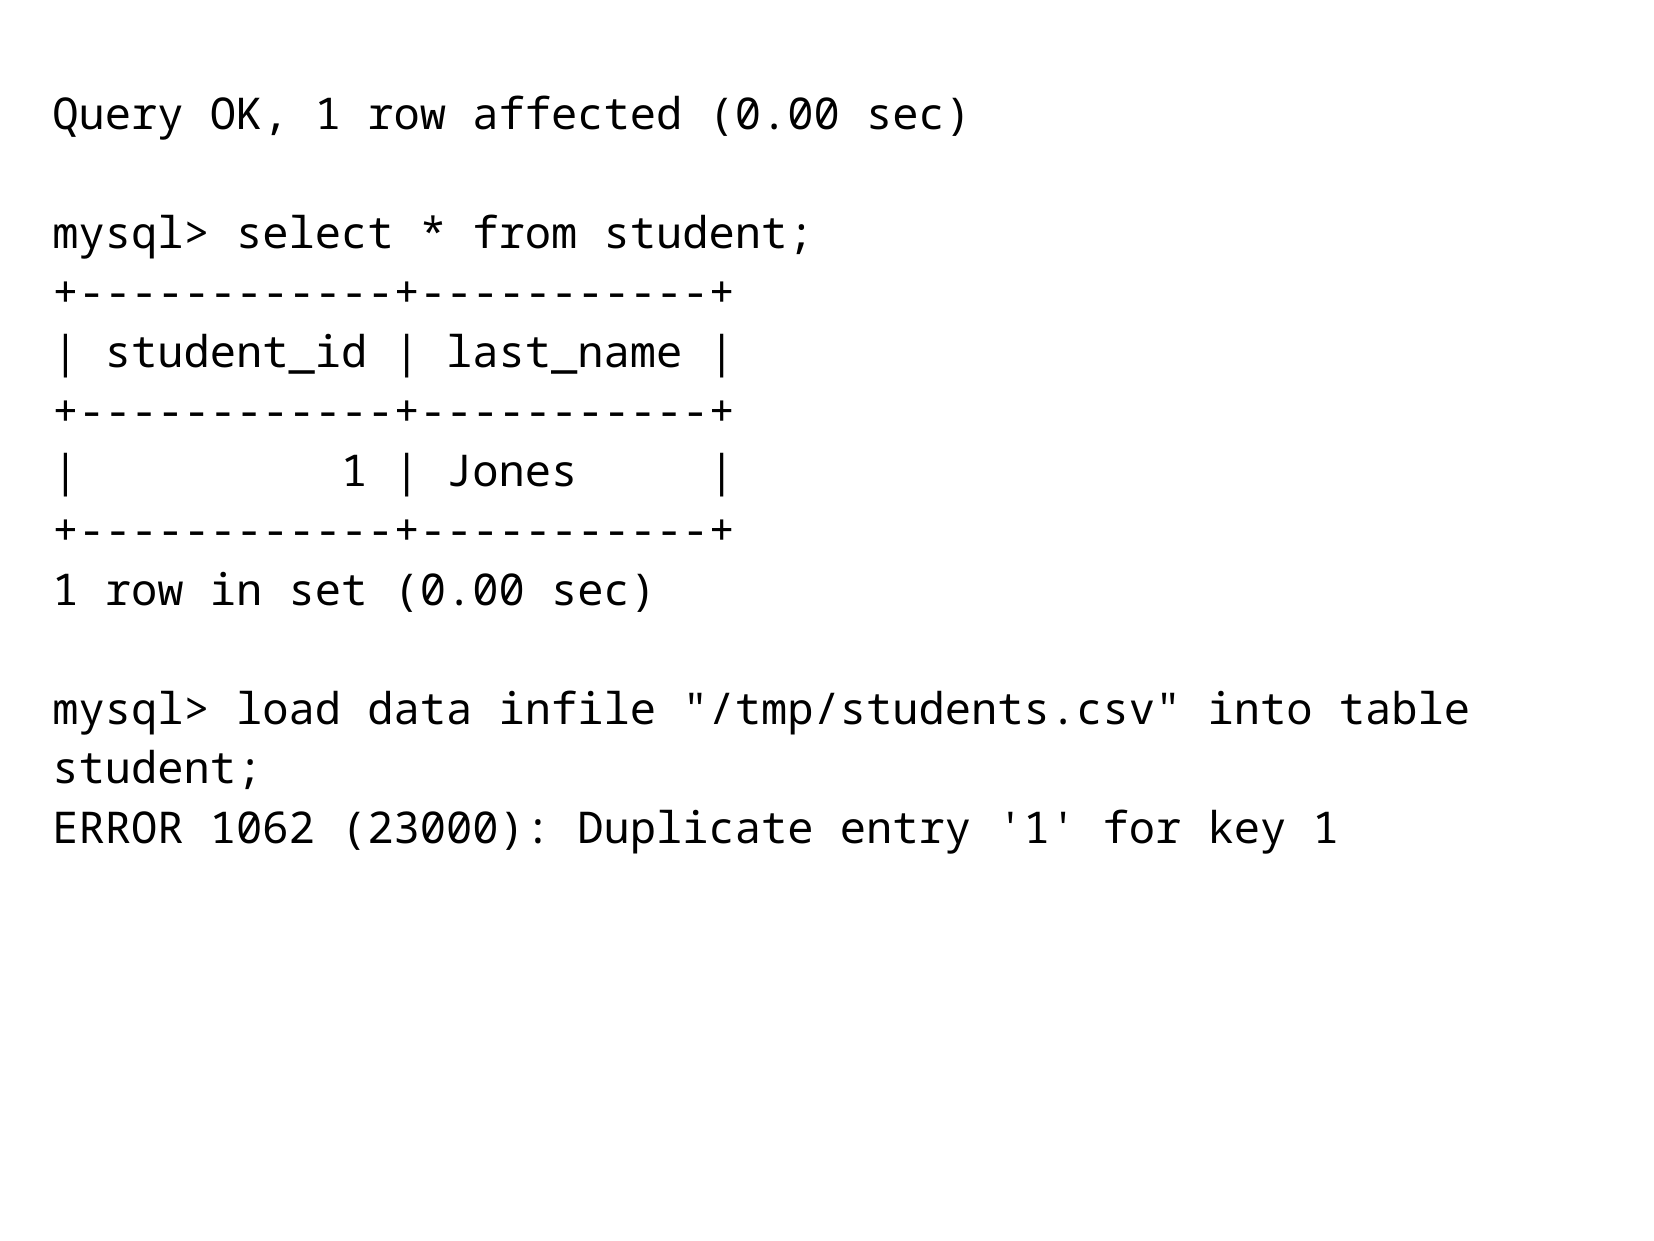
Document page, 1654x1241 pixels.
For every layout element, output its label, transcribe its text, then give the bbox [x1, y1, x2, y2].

text_box Query OK, 1 row affected (0.00 sec) mysql> select * from student; +------------+-----------+ | student_id | last_name | +------------+-----------+ | 1 | Jones | +------------+-----------+ 1 row in set (0.00 sec) mysql> load data infile "/tmp/students.csv" into table student; ERROR 1062 (23000): Duplicate entry '1' for key 1 [37, 75, 1654, 907]
